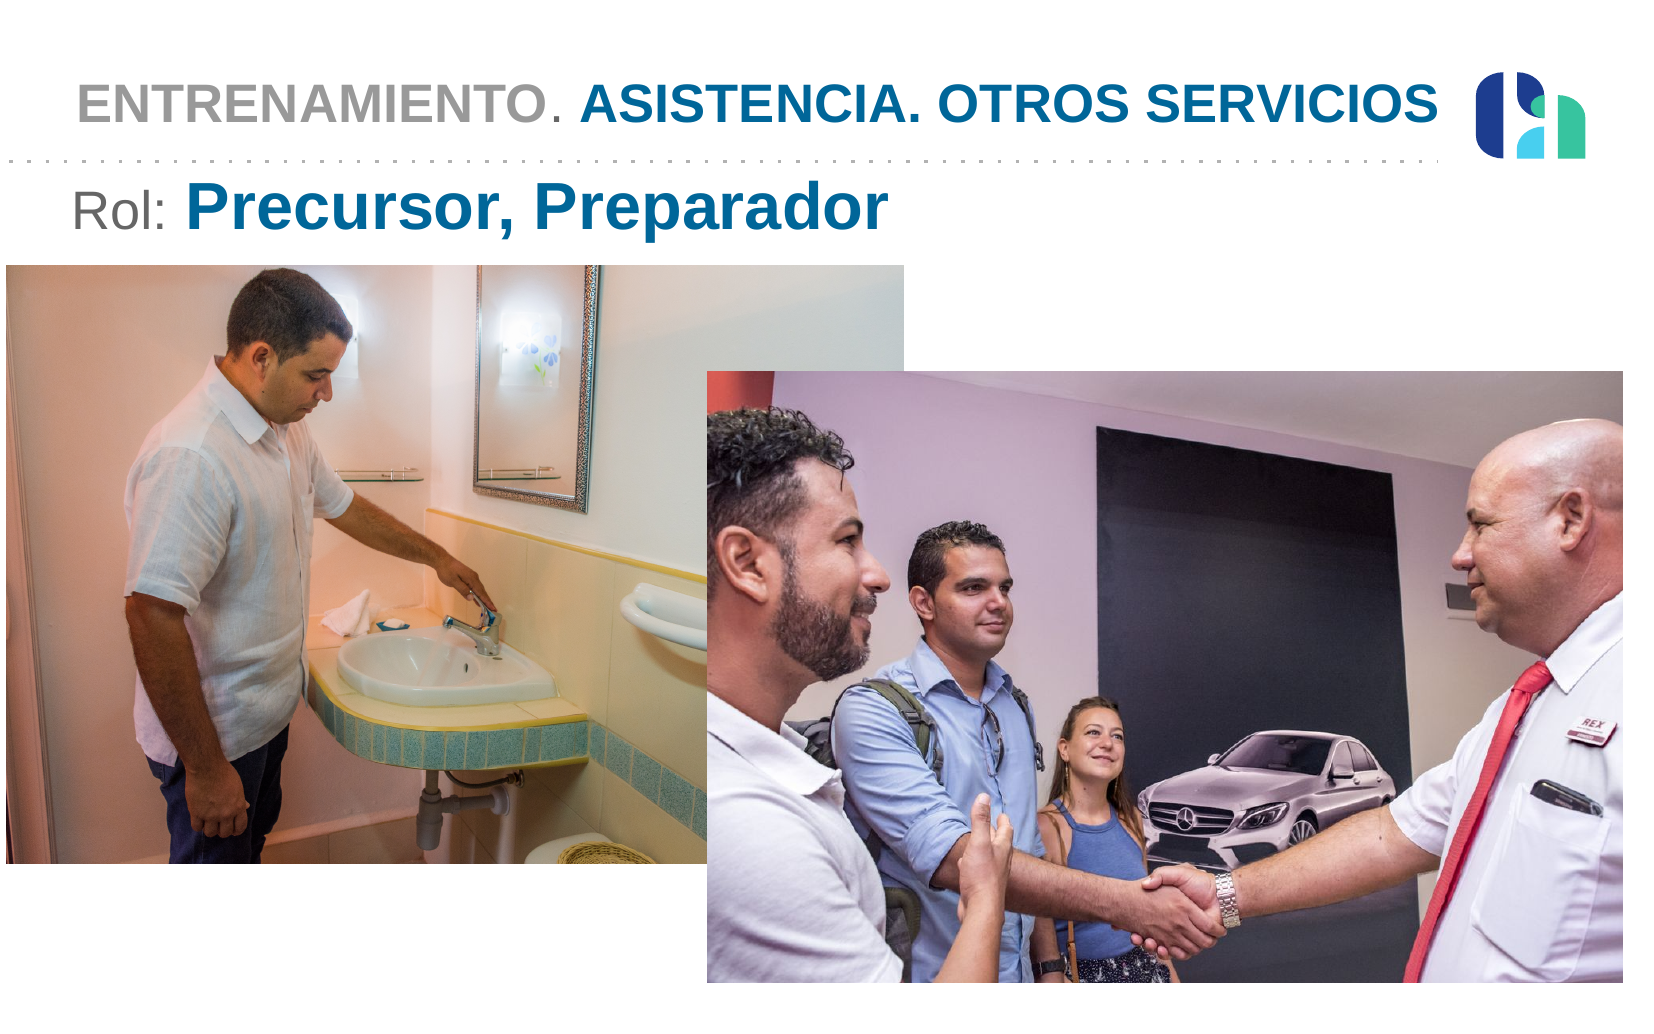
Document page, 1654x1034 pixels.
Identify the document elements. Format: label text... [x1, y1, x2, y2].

text_box ENTRENAMIENTO. ASISTENCIA. OTROS SERVICIOS [76, 36, 1476, 164]
text_box Rol: Precursor, Preparador [56, 161, 1654, 476]
picture [1475, 72, 1586, 159]
picture [6, 265, 1623, 983]
